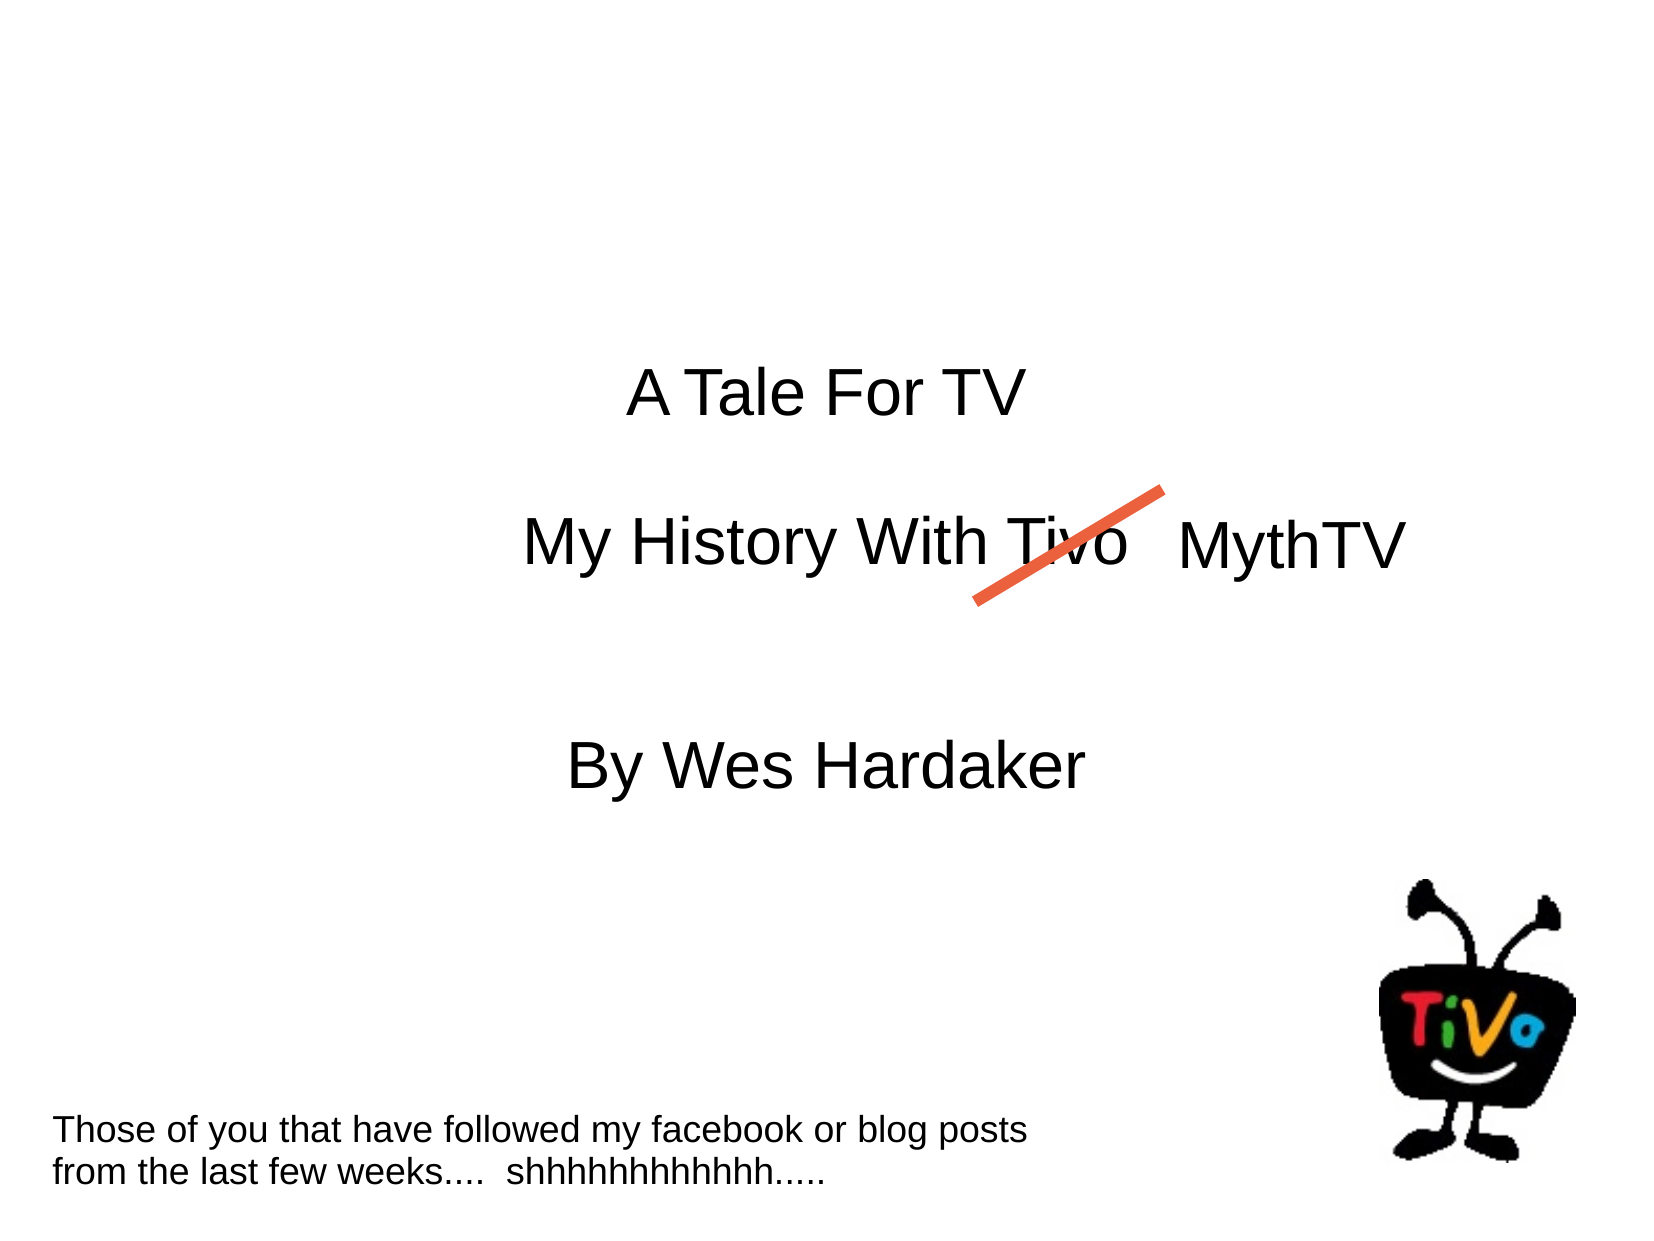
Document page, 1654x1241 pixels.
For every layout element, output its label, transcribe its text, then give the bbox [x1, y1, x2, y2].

subtitle A Tale For TV My History With Tivo By Wes Hardaker [82, 49, 1571, 1109]
text_box MythTV [1162, 500, 1501, 590]
picture [1379, 879, 1576, 1163]
text_box Those of you that have followed my facebook or blog posts from the last few weeks.... shhhhhhhhhhhh..... [37, 1101, 1051, 1201]
